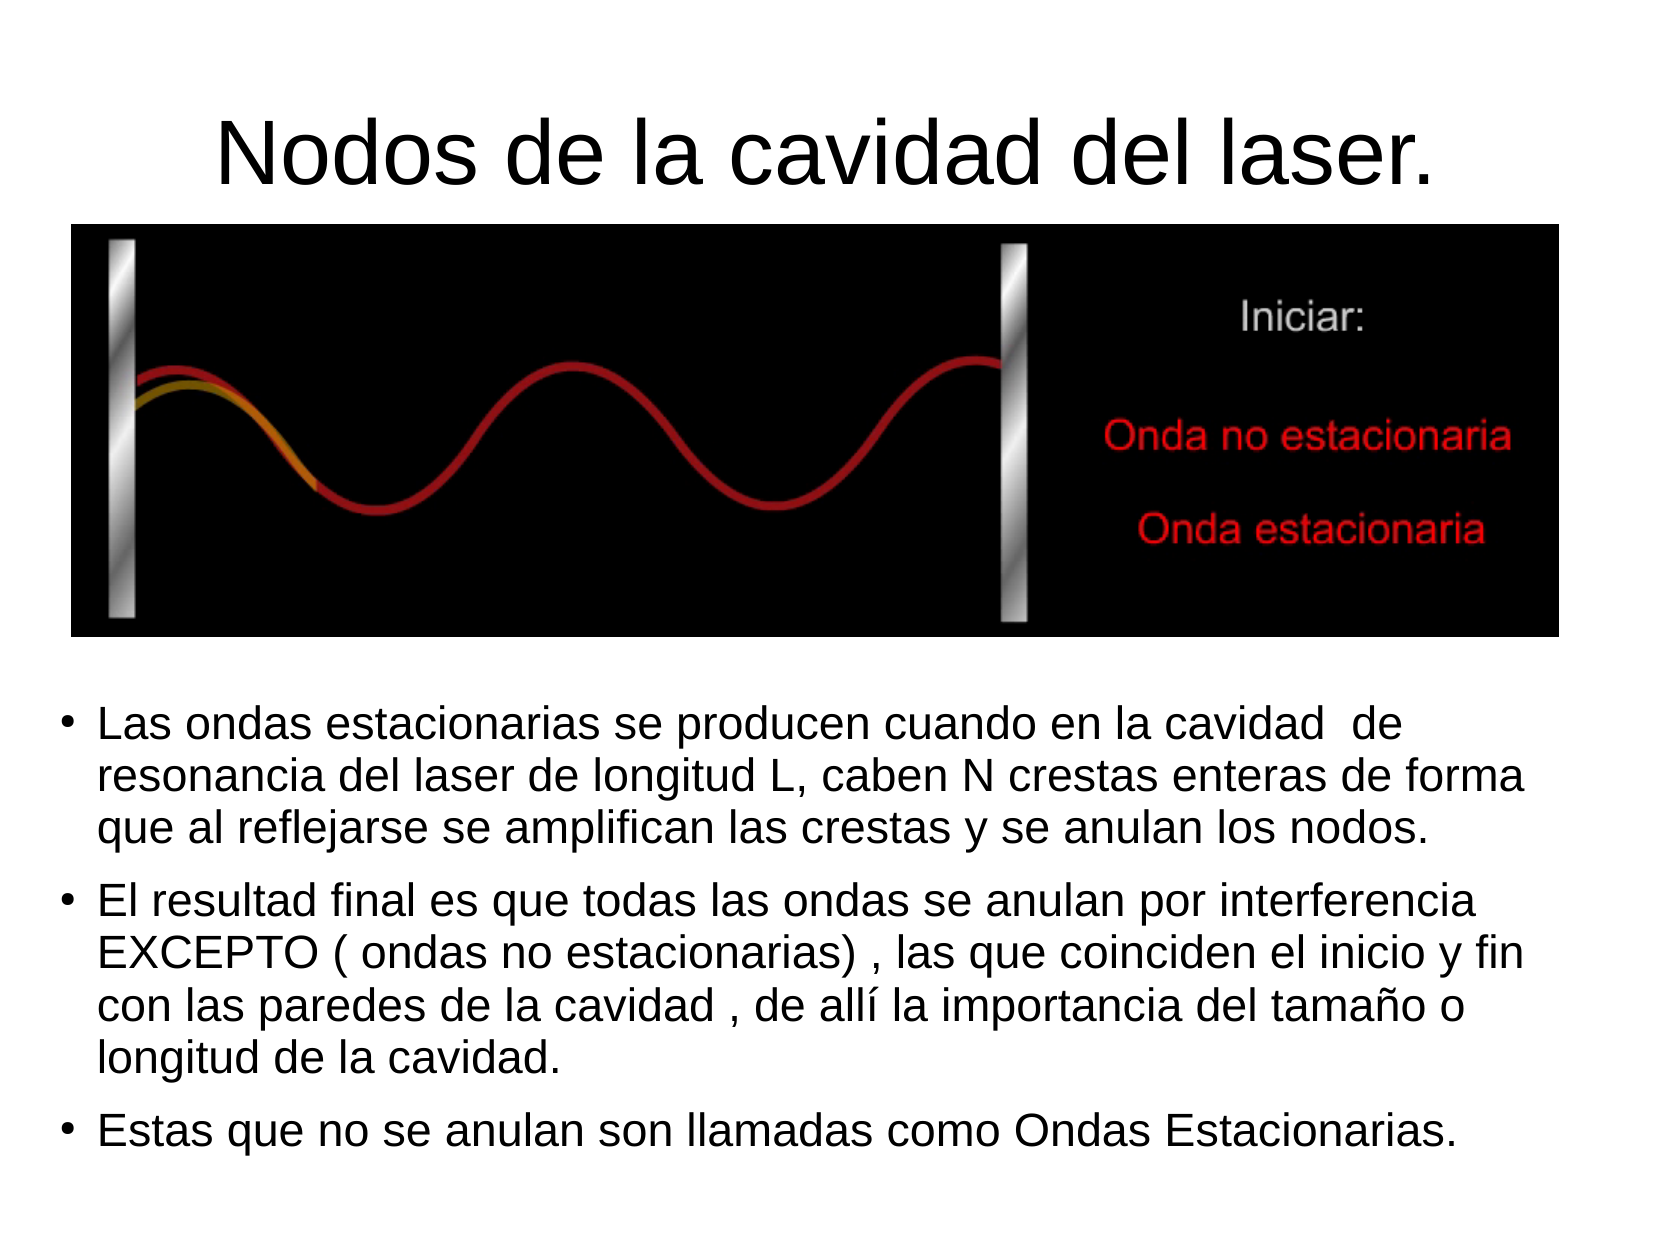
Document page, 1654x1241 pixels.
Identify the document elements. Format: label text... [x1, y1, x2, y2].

text_box [70, 223, 1560, 638]
text_box Las ondas estacionarias se producen cuando en la cavidad de resonancia del laser de longitud L, caben N crestas enteras de forma que al reflejarse se amplifican las crestas y se anulan los nodos. El resultad final es que todas las ondas se anulan por interferencia EXCEPTO ( ondas no estacionarias) , las que coinciden el inicio y fin con las paredes de la cavidad , de allí la importancia del tamaño o longitud de la cavidad. Estas que no se anulan son llamadas como Ondas Estacionarias. [47, 696, 1583, 1170]
title Nodos de la cavidad del laser. [82, 49, 1571, 257]
